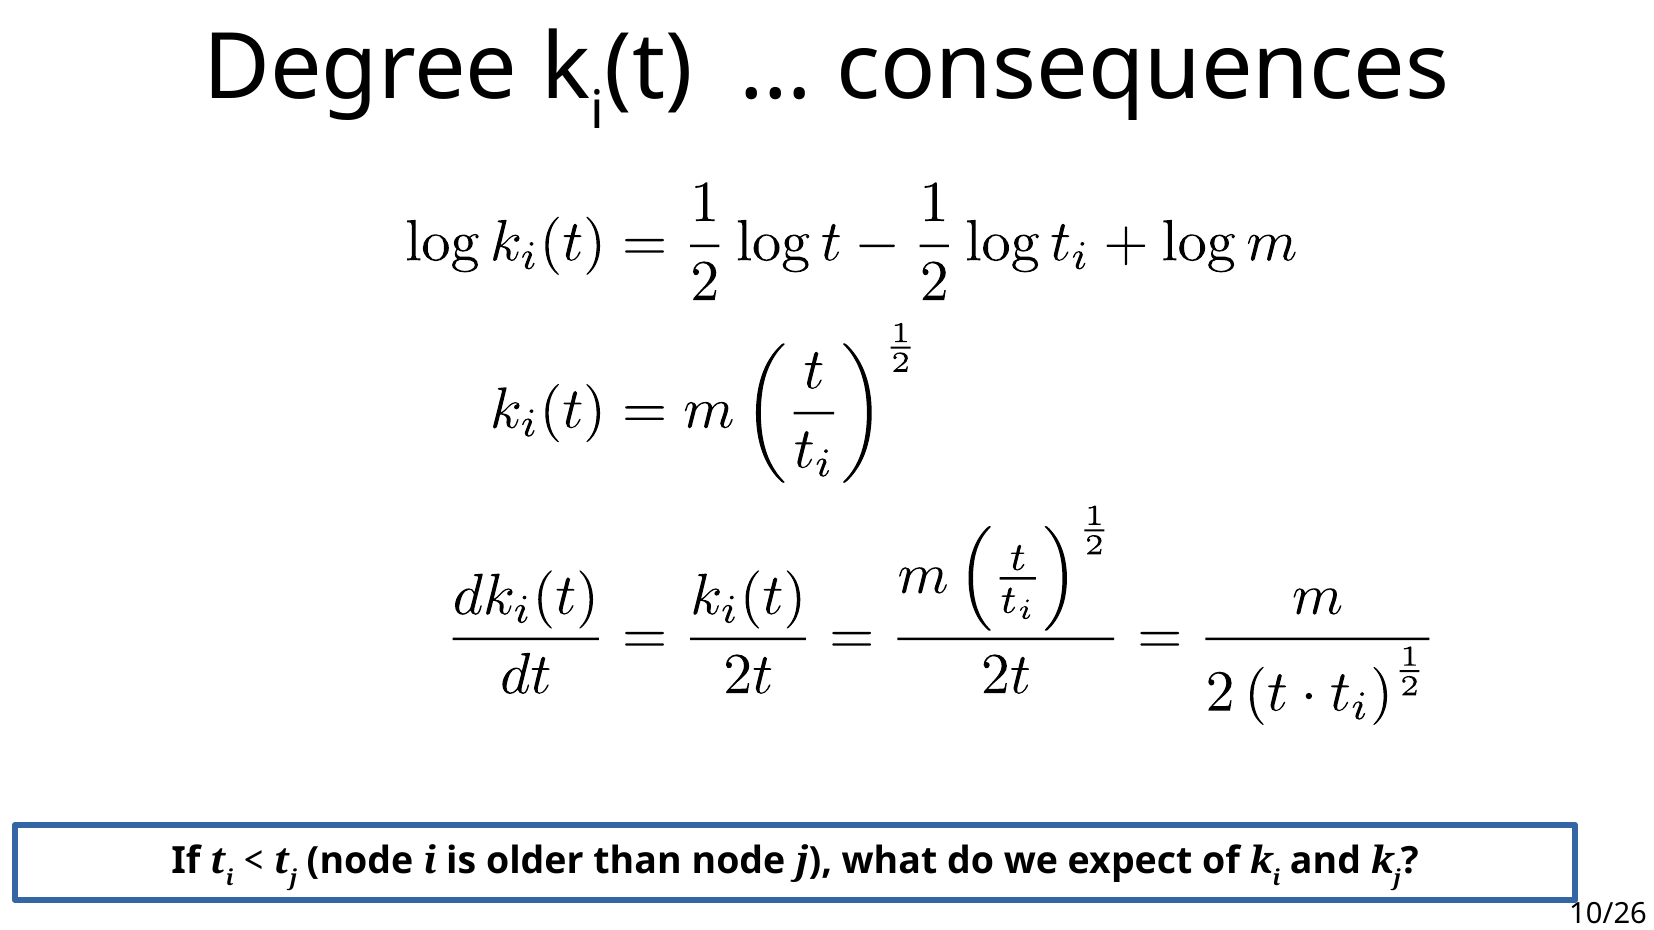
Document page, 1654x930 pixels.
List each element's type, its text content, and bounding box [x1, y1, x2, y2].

text_box If ti < tj (node i is older than node j), what do we expect of ki and kj? [15, 825, 1576, 901]
title Degree ki(t) … consequences [82, 0, 1571, 148]
text_box [405, 182, 1430, 726]
